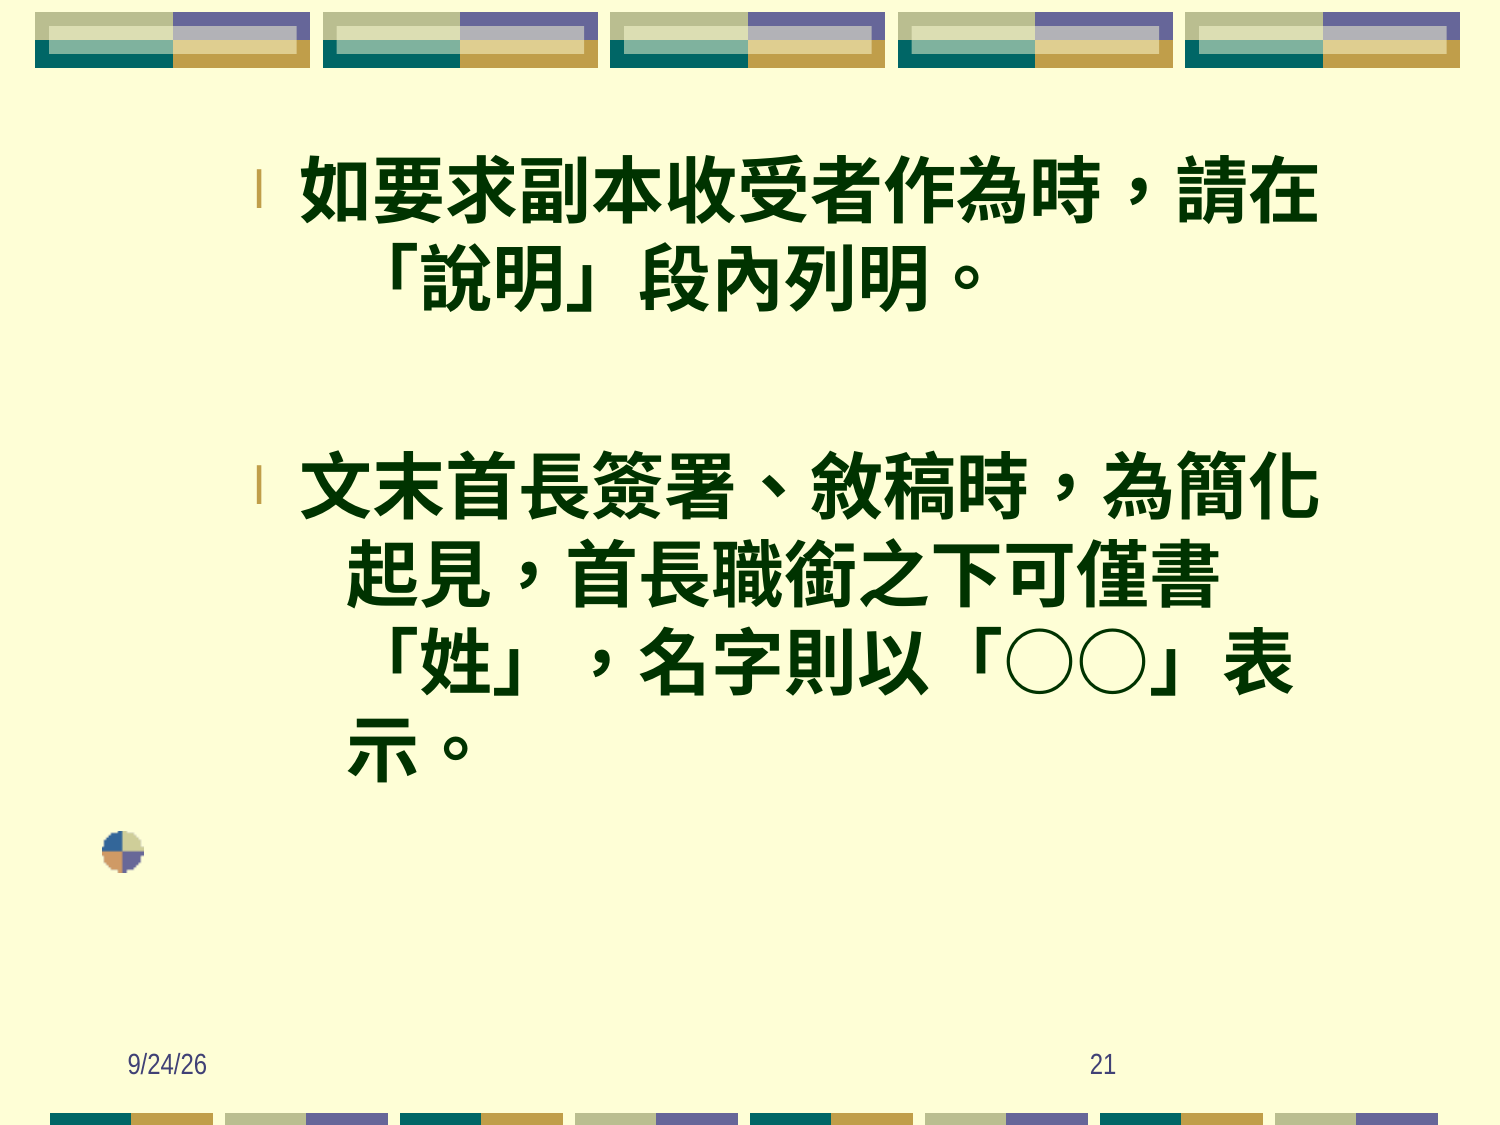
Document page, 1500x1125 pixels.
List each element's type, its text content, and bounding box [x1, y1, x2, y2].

text_box [112, 1012, 426, 1088]
text_box [1074, 1012, 1388, 1088]
list 如要求副本收受者作為時，請在「說明」段內列明。 文末首長簽署、敘稿時，為簡化起見，首長職銜之下可僅書「姓」，名字則以「○○」表示。 [87, 137, 1363, 813]
